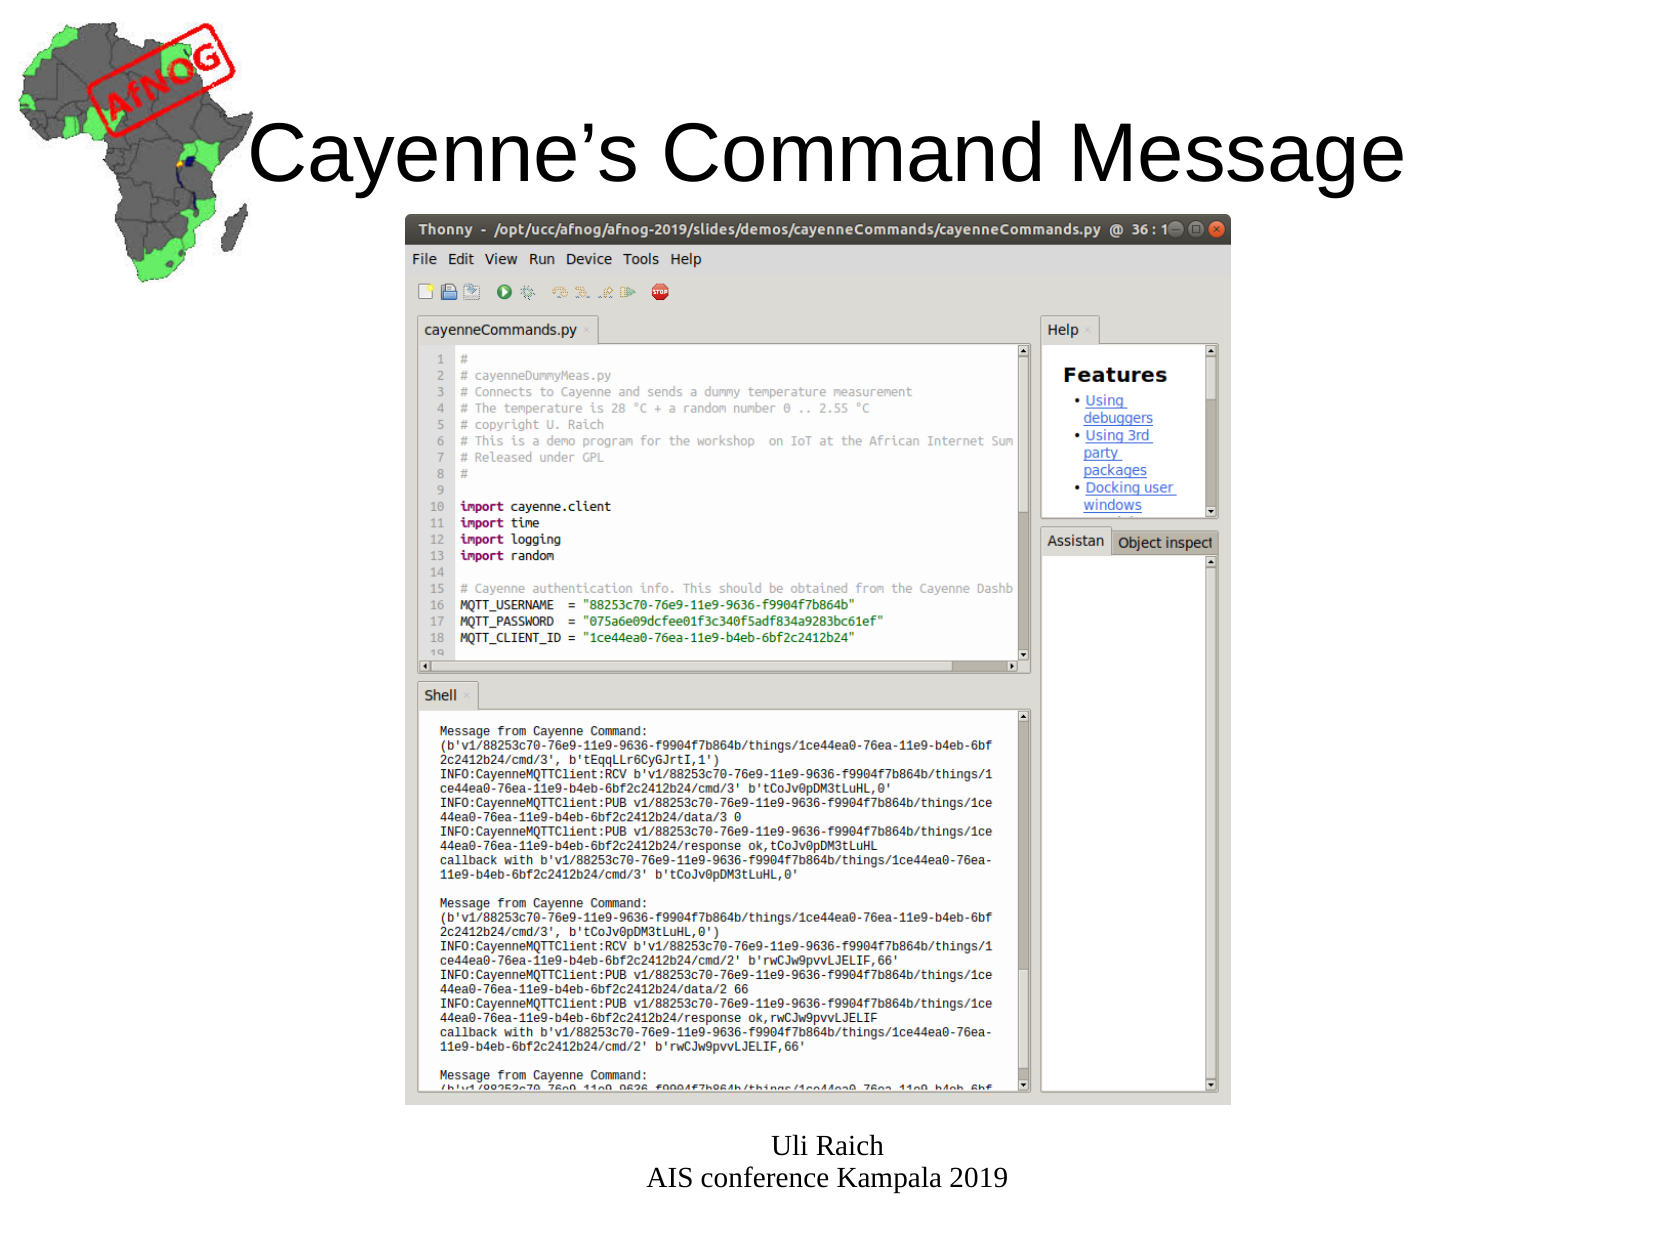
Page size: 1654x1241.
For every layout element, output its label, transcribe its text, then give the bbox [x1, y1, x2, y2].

picture [9, 0, 259, 291]
title Cayenne’s Command Message [82, 49, 1571, 257]
picture [405, 214, 1231, 1105]
